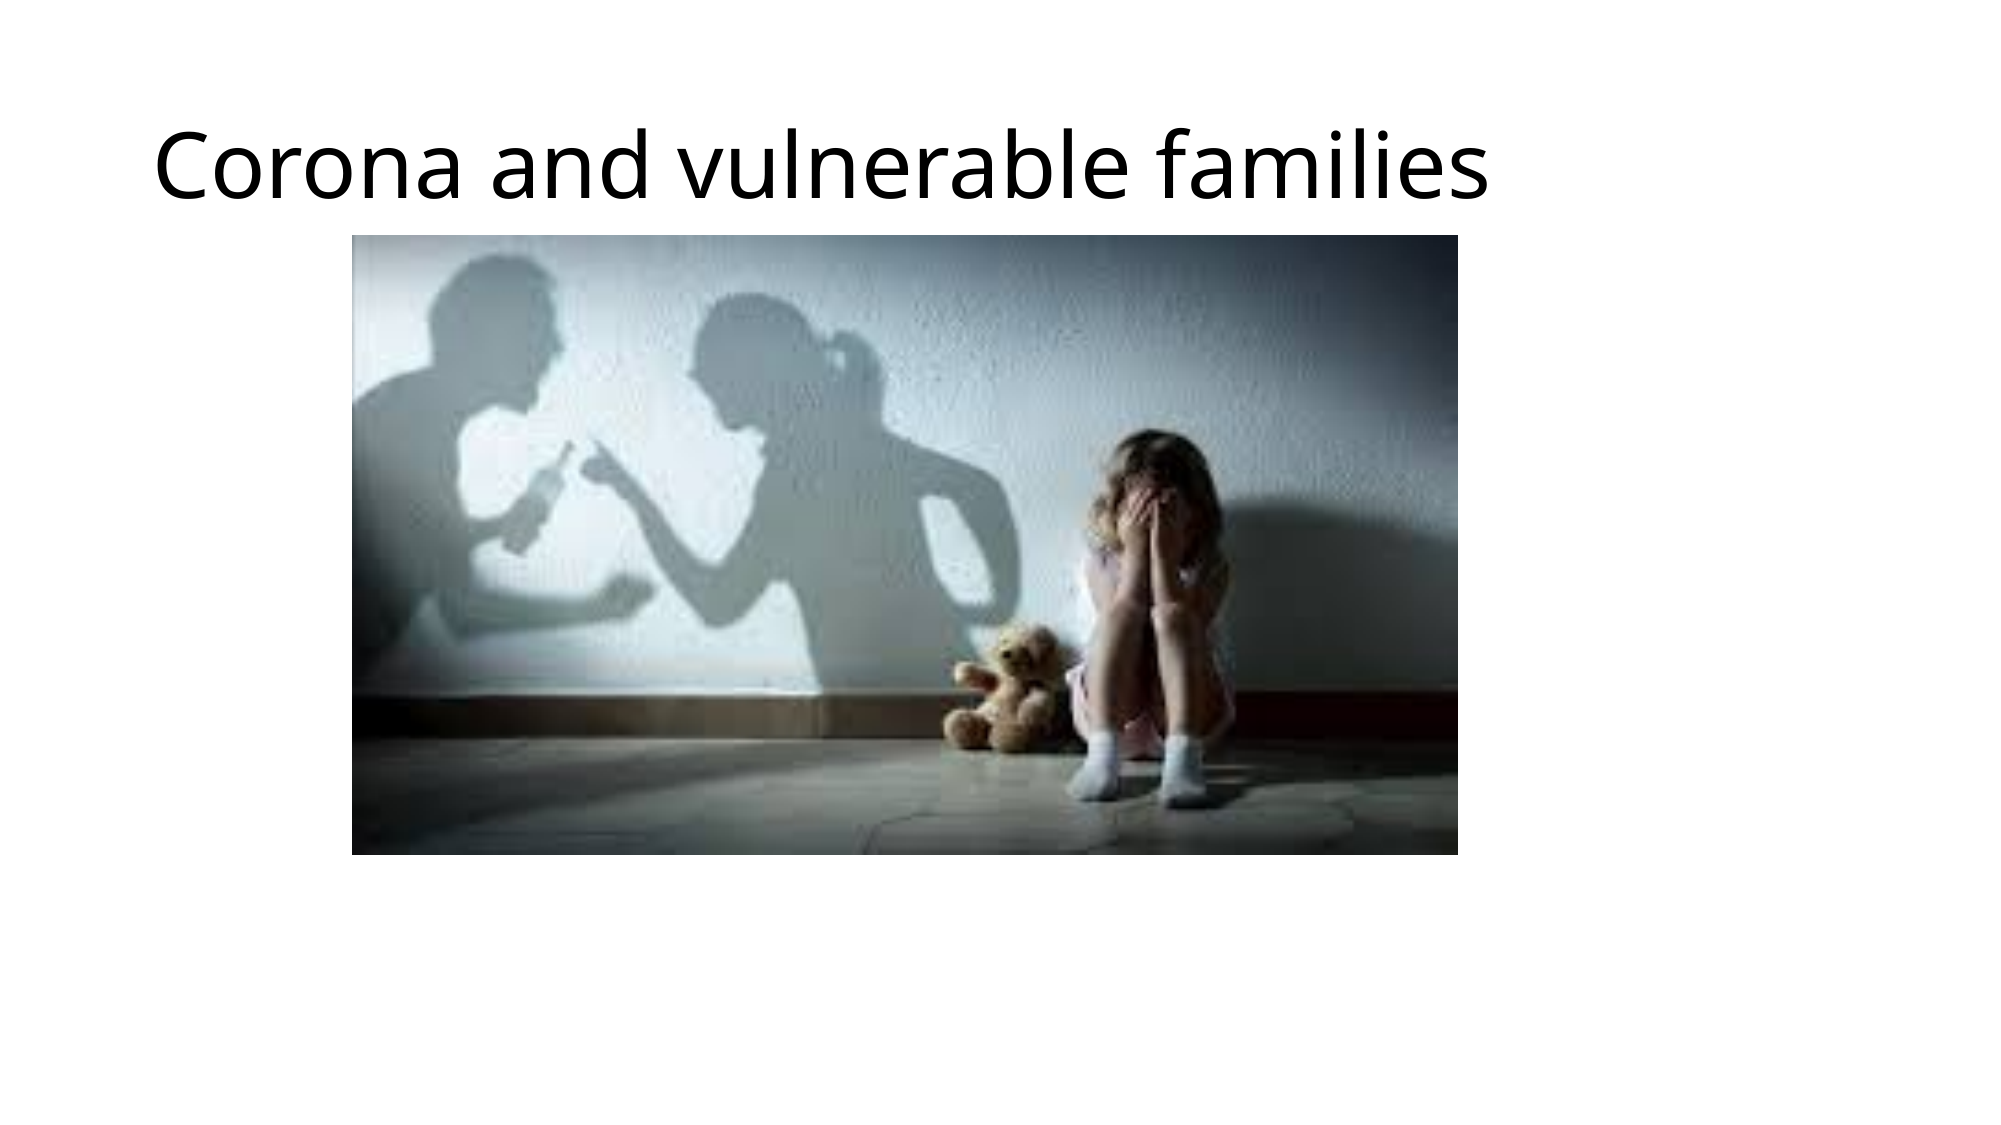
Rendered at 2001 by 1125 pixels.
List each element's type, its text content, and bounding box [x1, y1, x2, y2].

title Corona and vulnerable families [137, 59, 1863, 278]
picture [352, 235, 1458, 855]
